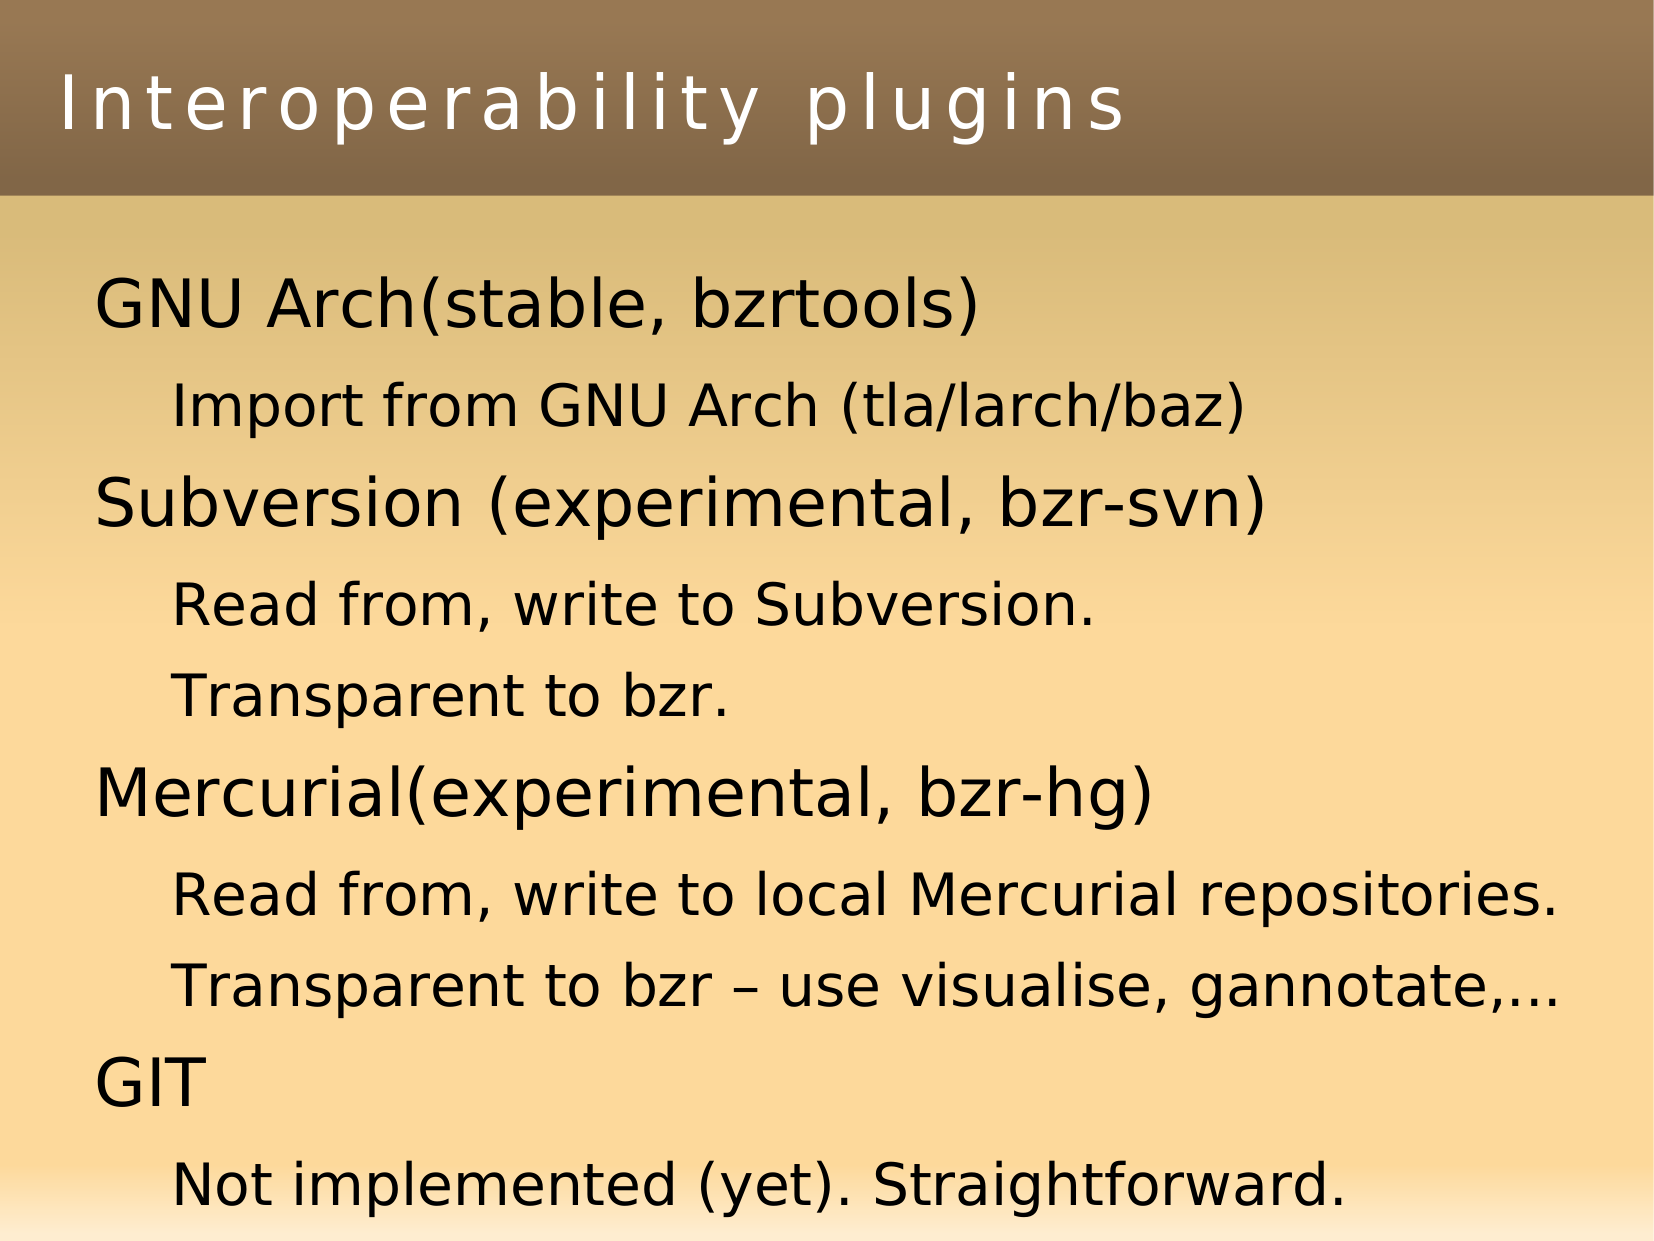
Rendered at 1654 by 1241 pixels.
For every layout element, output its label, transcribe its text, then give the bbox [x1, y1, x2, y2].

list GNU Arch(stable, bzrtools) Import from GNU Arch (tla/larch/baz) Subversion (experimental, bzr-svn) Read from, write to Subversion. Transparent to bzr. Mercurial(experimental, bzr-hg) Read from, write to local Mercurial repositories. Transparent to bzr – use visualise, gannotate,... GIT Not implemented (yet). Straightforward. [76, 265, 1565, 1219]
title Interoperability plugins [59, 29, 1595, 178]
picture [0, 0, 1654, 1241]
